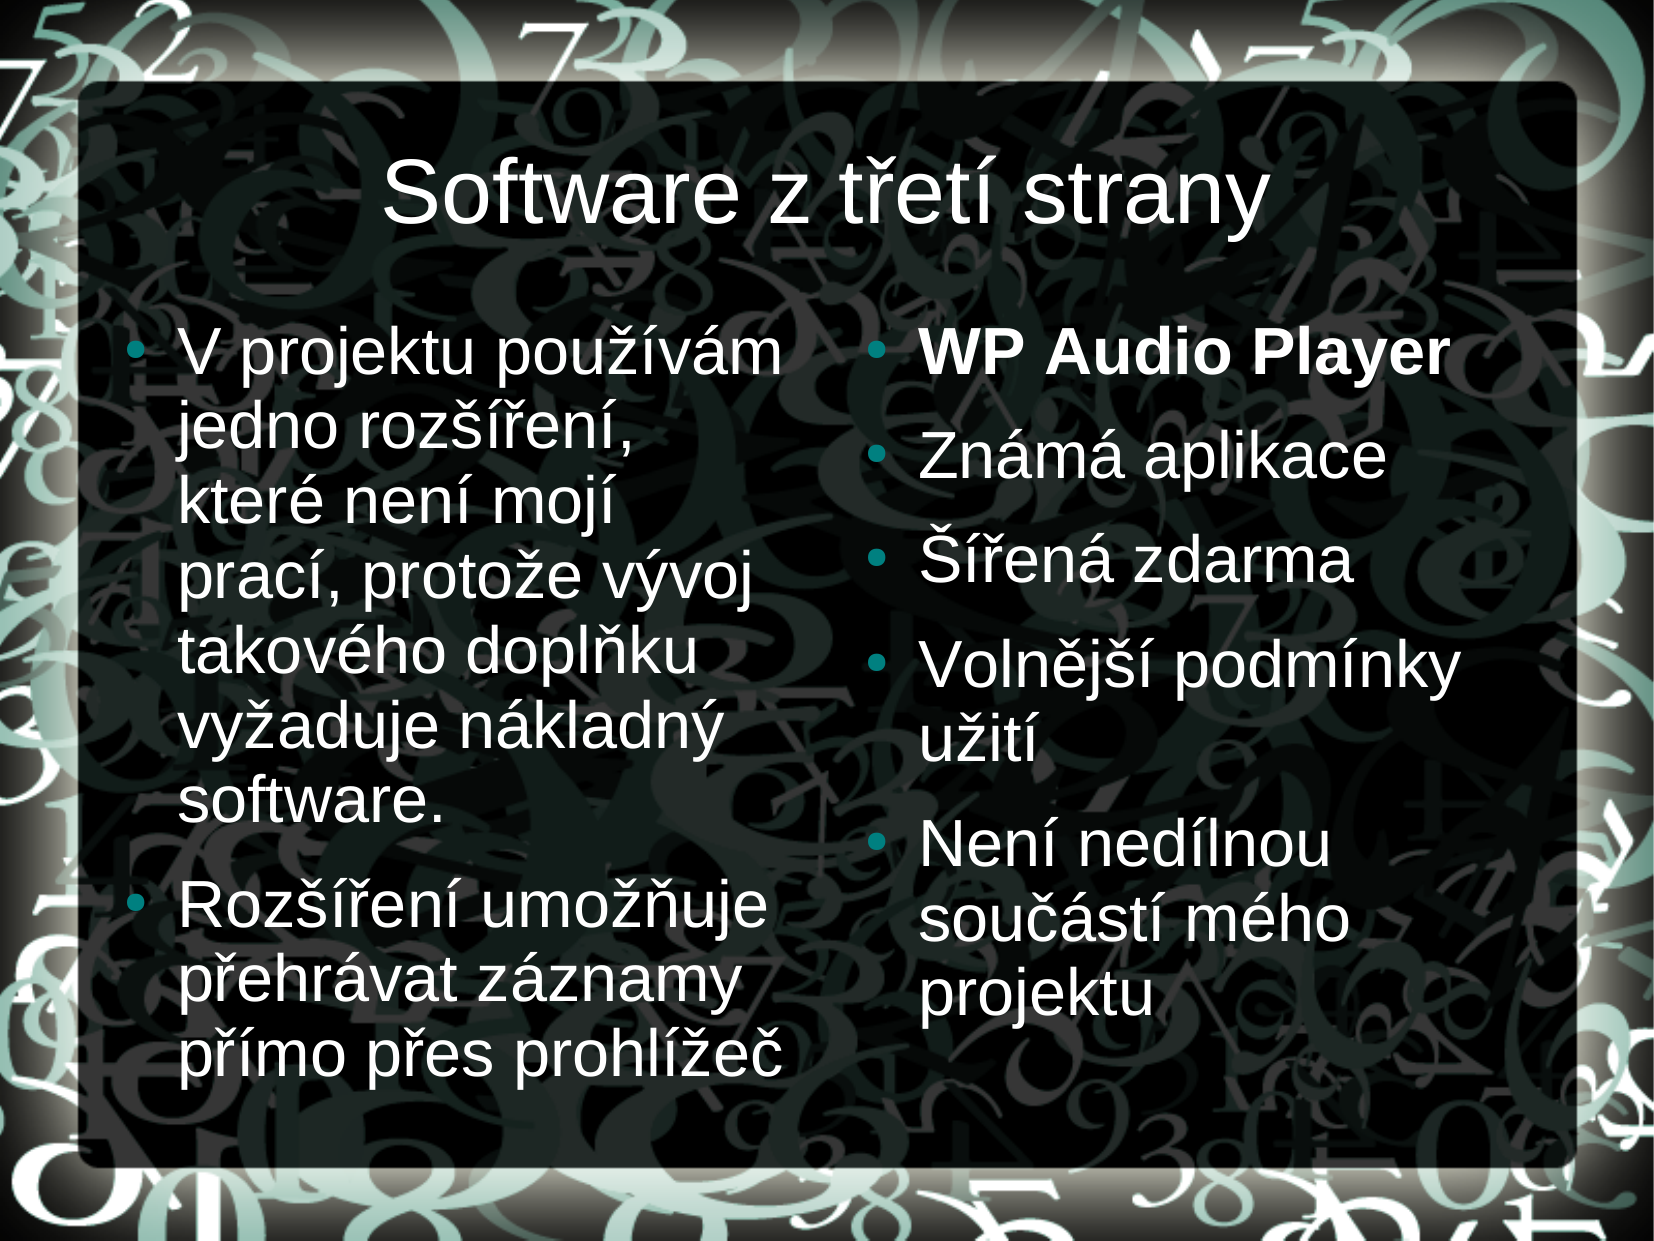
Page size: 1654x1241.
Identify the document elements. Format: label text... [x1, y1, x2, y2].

list V projektu používám jedno rozšíření, které není mojí prací, protože vývoj takového doplňku vyžaduje nákladný software. Rozšíření umožňuje přehrávat záznamy přímo přes prohlížeč [106, 313, 801, 1092]
picture [0, 0, 1654, 1241]
list WP Audio Player Známá aplikace Šířená zdarma Volnější podmínky užití Není nedílnou součástí mého projektu [847, 313, 1542, 1031]
title Software z třetí strany [82, 88, 1571, 296]
